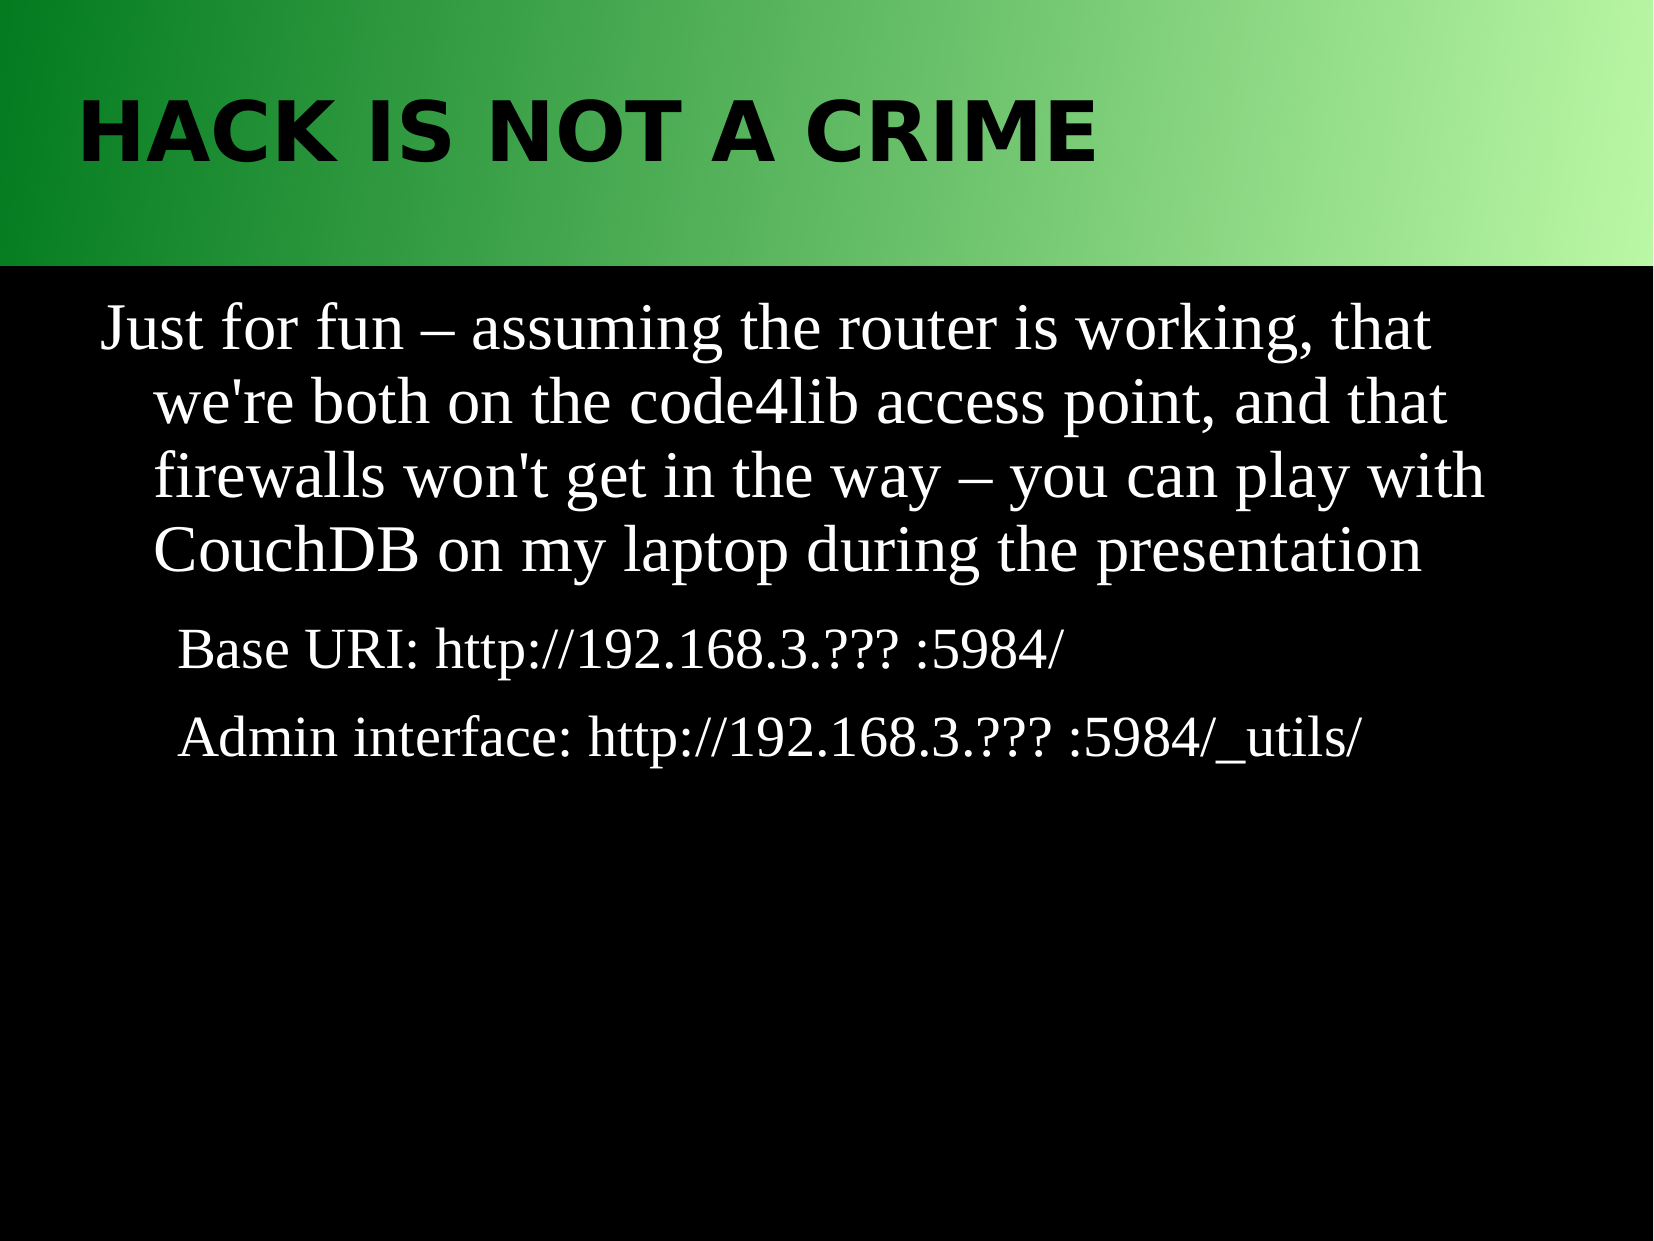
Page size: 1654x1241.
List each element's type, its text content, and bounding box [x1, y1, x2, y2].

title HACK IS NOT A CRIME [76, 29, 1565, 237]
picture [0, 0, 1654, 1241]
list Just for fun – assuming the router is working, that we're both on the code4lib access point, and that firewalls won't get in the way – you can play with CouchDB on my laptop during the presentation Base URI: http://192.168.3.??? :5984/ Admin interface: http://192.168.3.??? :5984/_utils/ [82, 290, 1571, 1109]
